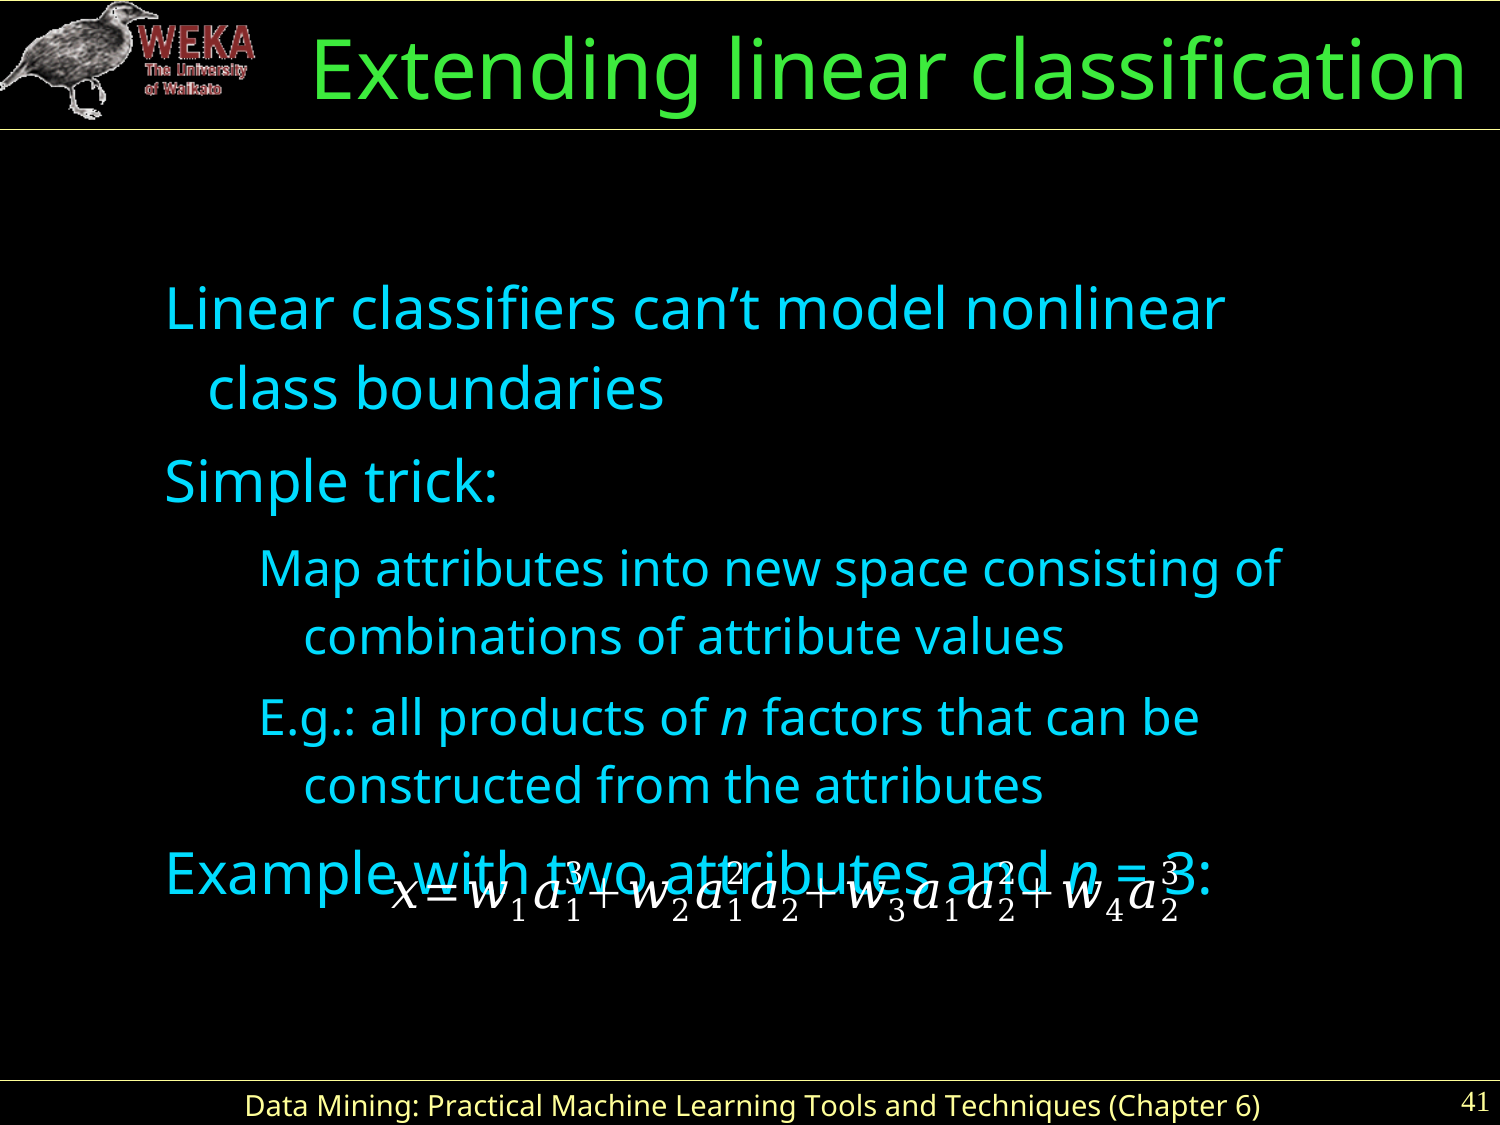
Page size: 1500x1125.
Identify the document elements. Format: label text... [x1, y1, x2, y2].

title Extending linear classification [295, 0, 1500, 148]
chart [383, 856, 1185, 929]
list Linear classifiers can’t model nonlinear class boundaries Simple trick: Map attributes into new space consisting of combinations of attribute values E.g.: all products of n factors that can be constructed from the attributes Example with two attributes and n = 3: [149, 260, 1388, 936]
picture [0, 1, 266, 129]
